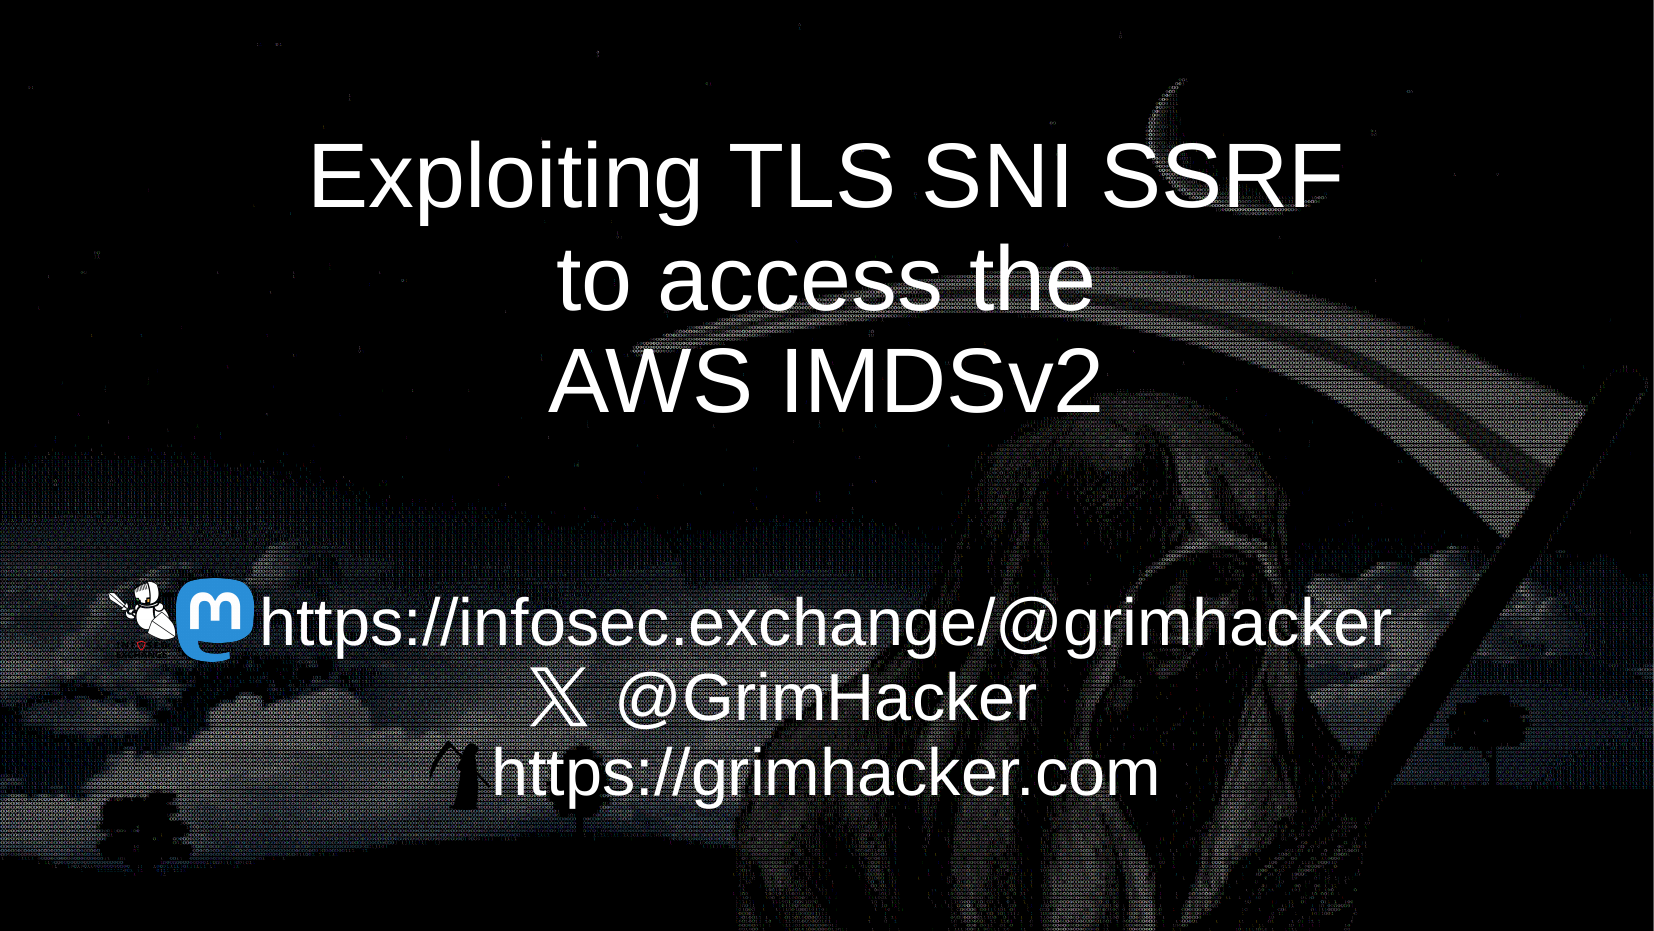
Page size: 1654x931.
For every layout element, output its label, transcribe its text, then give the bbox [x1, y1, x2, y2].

title Exploiting TLS SNI SSRF to access the AWS IMDSv2 [82, 124, 1571, 433]
picture [0, 0, 1654, 931]
subtitle https://infosec.exchange/@grimhacker @GrimHacker https://grimhacker.com [82, 585, 1571, 810]
